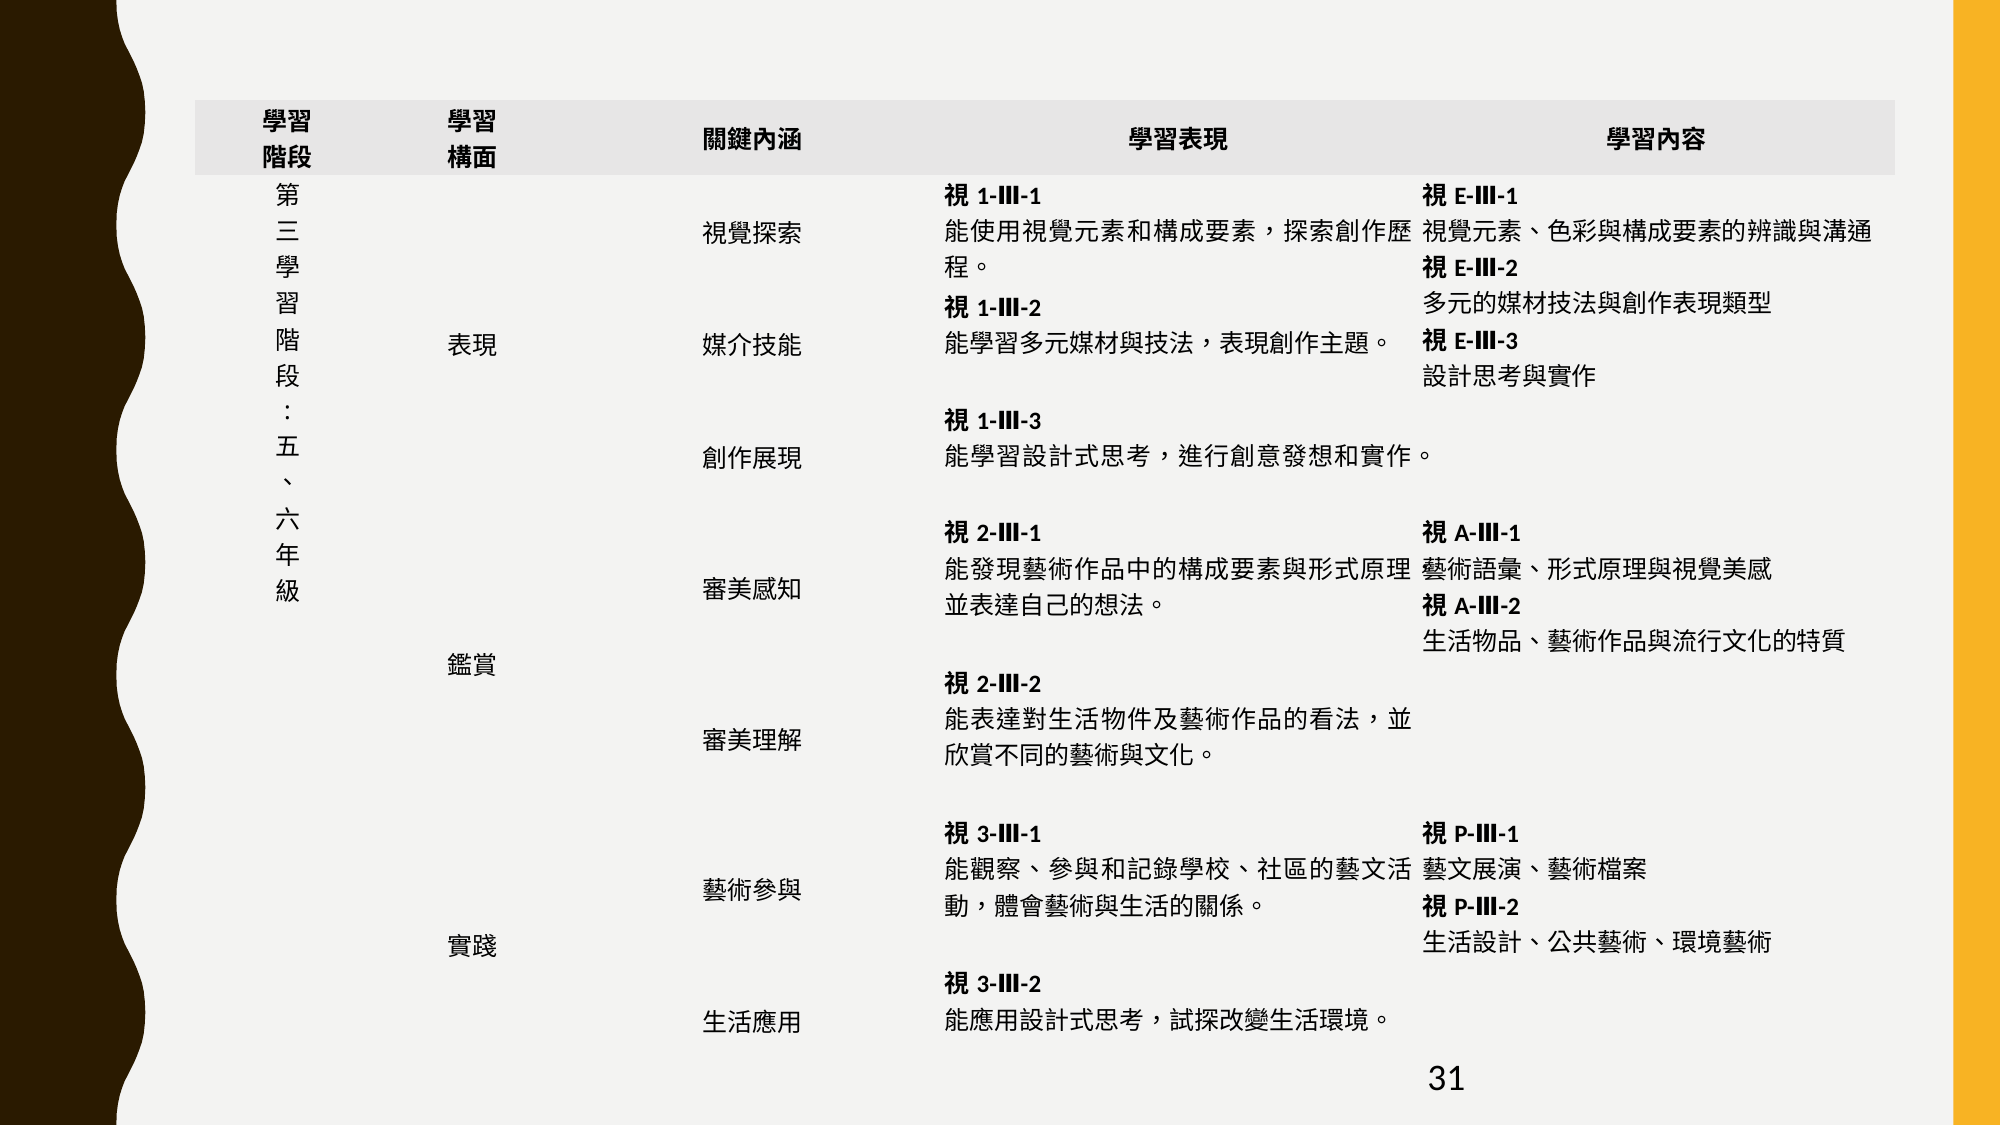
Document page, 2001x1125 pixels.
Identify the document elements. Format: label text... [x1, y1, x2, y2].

table_cell 生活應用 [566, 964, 940, 1077]
table_cell 視3-Ⅲ-1 能觀察、參與和記錄學校、社區的藝文活動，體會藝術與生活的關係。 [940, 814, 1417, 964]
table_cell 媒介技能 [566, 288, 940, 400]
table_cell 視1-Ⅲ-1 能使用視覺元素和構成要素，探索創作歷程。 [940, 175, 1417, 288]
table_cell 視2-Ⅲ-1 能發現藝術作品中的構成要素與形式原理，並表達自己的想法。 [940, 513, 1417, 663]
table_header 關鍵內涵 [566, 100, 940, 175]
table_cell 藝術參與 [566, 814, 940, 964]
table_cell 視2-Ⅲ-2 能表達對生活物件及藝術作品的看法，並欣賞不同的藝術與文化。 [940, 663, 1417, 814]
table_cell 創作展現 [566, 400, 940, 513]
table_cell 審美理解 [566, 663, 940, 814]
table_cell 視3-Ⅲ-2 能應用設計式思考，試探改變生活環境。 [940, 964, 1417, 1077]
table_cell 視1-Ⅲ-3 能學習設計式思考，進行創意發想和實作。 [940, 400, 1417, 513]
slide_number <編號> [1412, 1045, 1875, 1103]
table_cell 鑑賞 [380, 513, 566, 814]
table_header 學習 構面 [380, 100, 566, 175]
table_cell 視P-Ⅲ-1 藝文展演、藝術檔案 視P-Ⅲ-2 生活設計、公共藝術、環境藝術 [1417, 814, 1895, 1077]
table_cell 實踐 [380, 814, 566, 1077]
table_cell 視E-Ⅲ-1 視覺元素、色彩與構成要素的辨識與溝通 視E-Ⅲ-2 多元的媒材技法與創作表現類型 視E-Ⅲ-3 設計思考與實作 [1417, 175, 1895, 513]
table_cell 視A-Ⅲ-1 藝術語彙、形式原理與視覺美感 視A-Ⅲ-2 生活物品、藝術作品與流行文化的特質 [1417, 513, 1895, 814]
table_header 學習 階段 [195, 100, 380, 175]
table_cell 表現 [380, 175, 566, 513]
table_cell 第 三 學 習 階 段 : 五 、 六 年 級 [195, 175, 380, 1077]
table_cell 視1-Ⅲ-2 能學習多元媒材與技法，表現創作主題。 [940, 288, 1417, 400]
table_header 學習內容 [1417, 100, 1895, 175]
table_cell 視覺探索 [566, 175, 940, 288]
table_cell 審美感知 [566, 513, 940, 663]
table_header 學習表現 [940, 100, 1417, 175]
